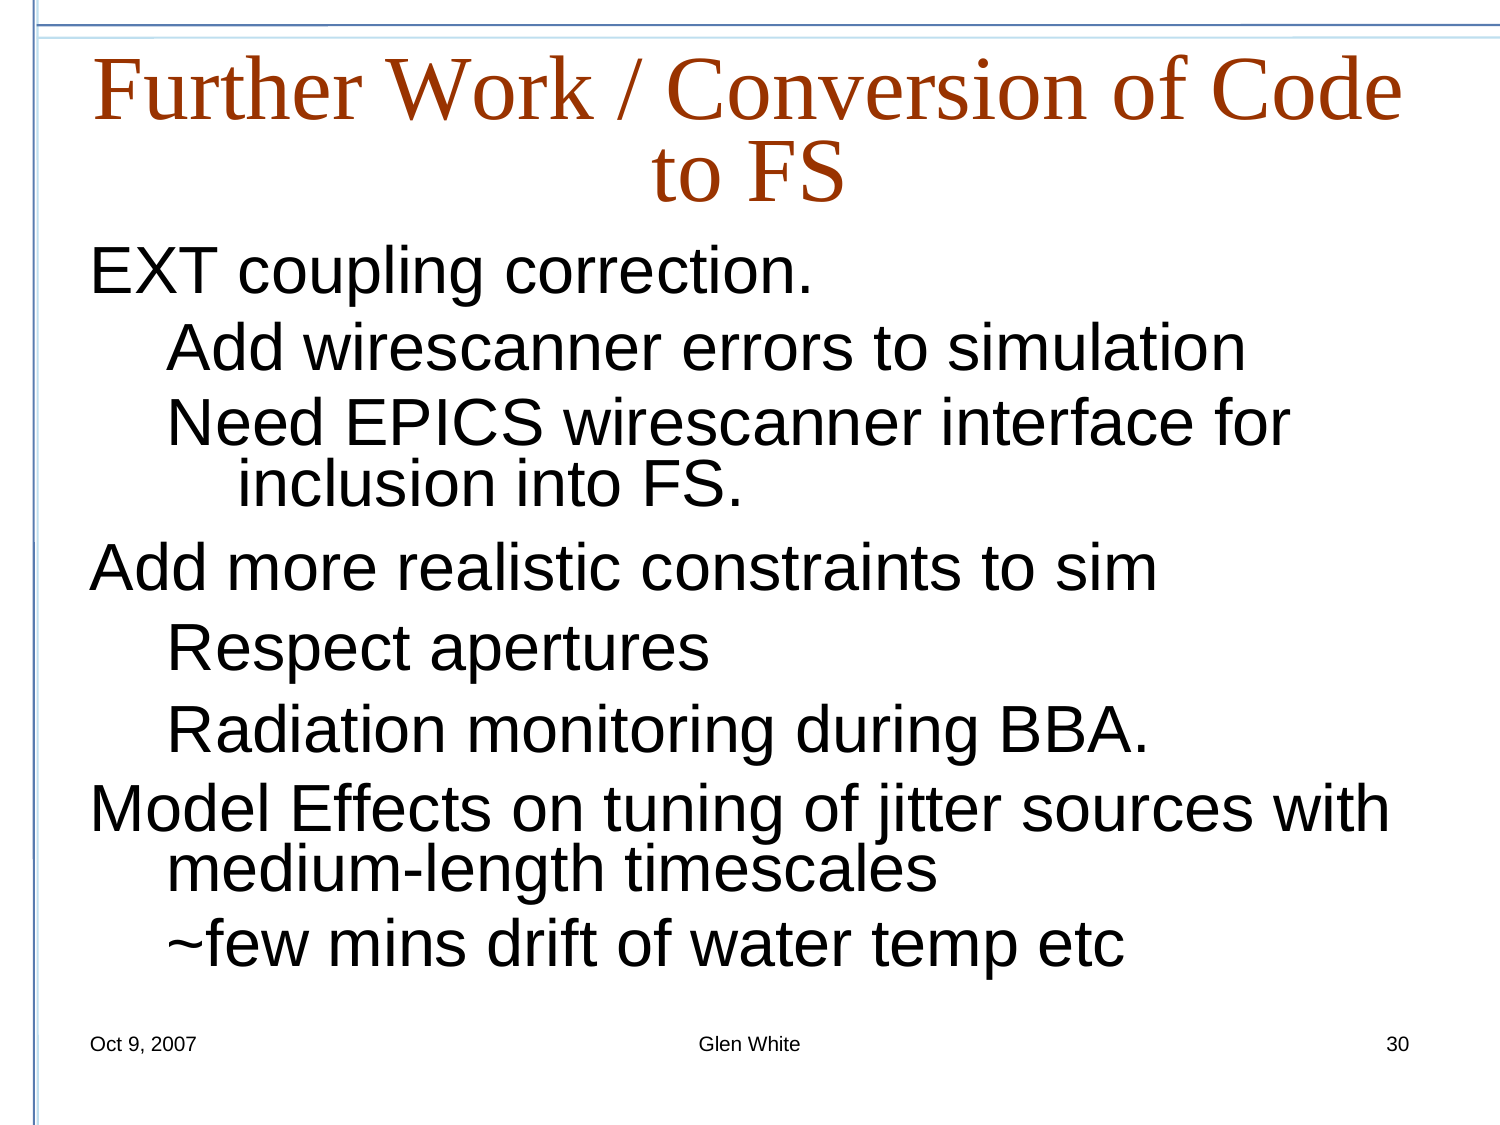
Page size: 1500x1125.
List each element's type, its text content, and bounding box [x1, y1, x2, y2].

title Further Work / Conversion of Code to FS [75, 26, 1426, 224]
list EXT coupling correction. Add wirescanner errors to simulation Need EPICS wirescanner interface for inclusion into FS. Add more realistic constraints to sim Respect apertures Radiation monitoring during BBA.‏ Model Effects on tuning of jitter sources with medium-length timescales ~few mins drift of water temp etc [75, 224, 1426, 1044]
